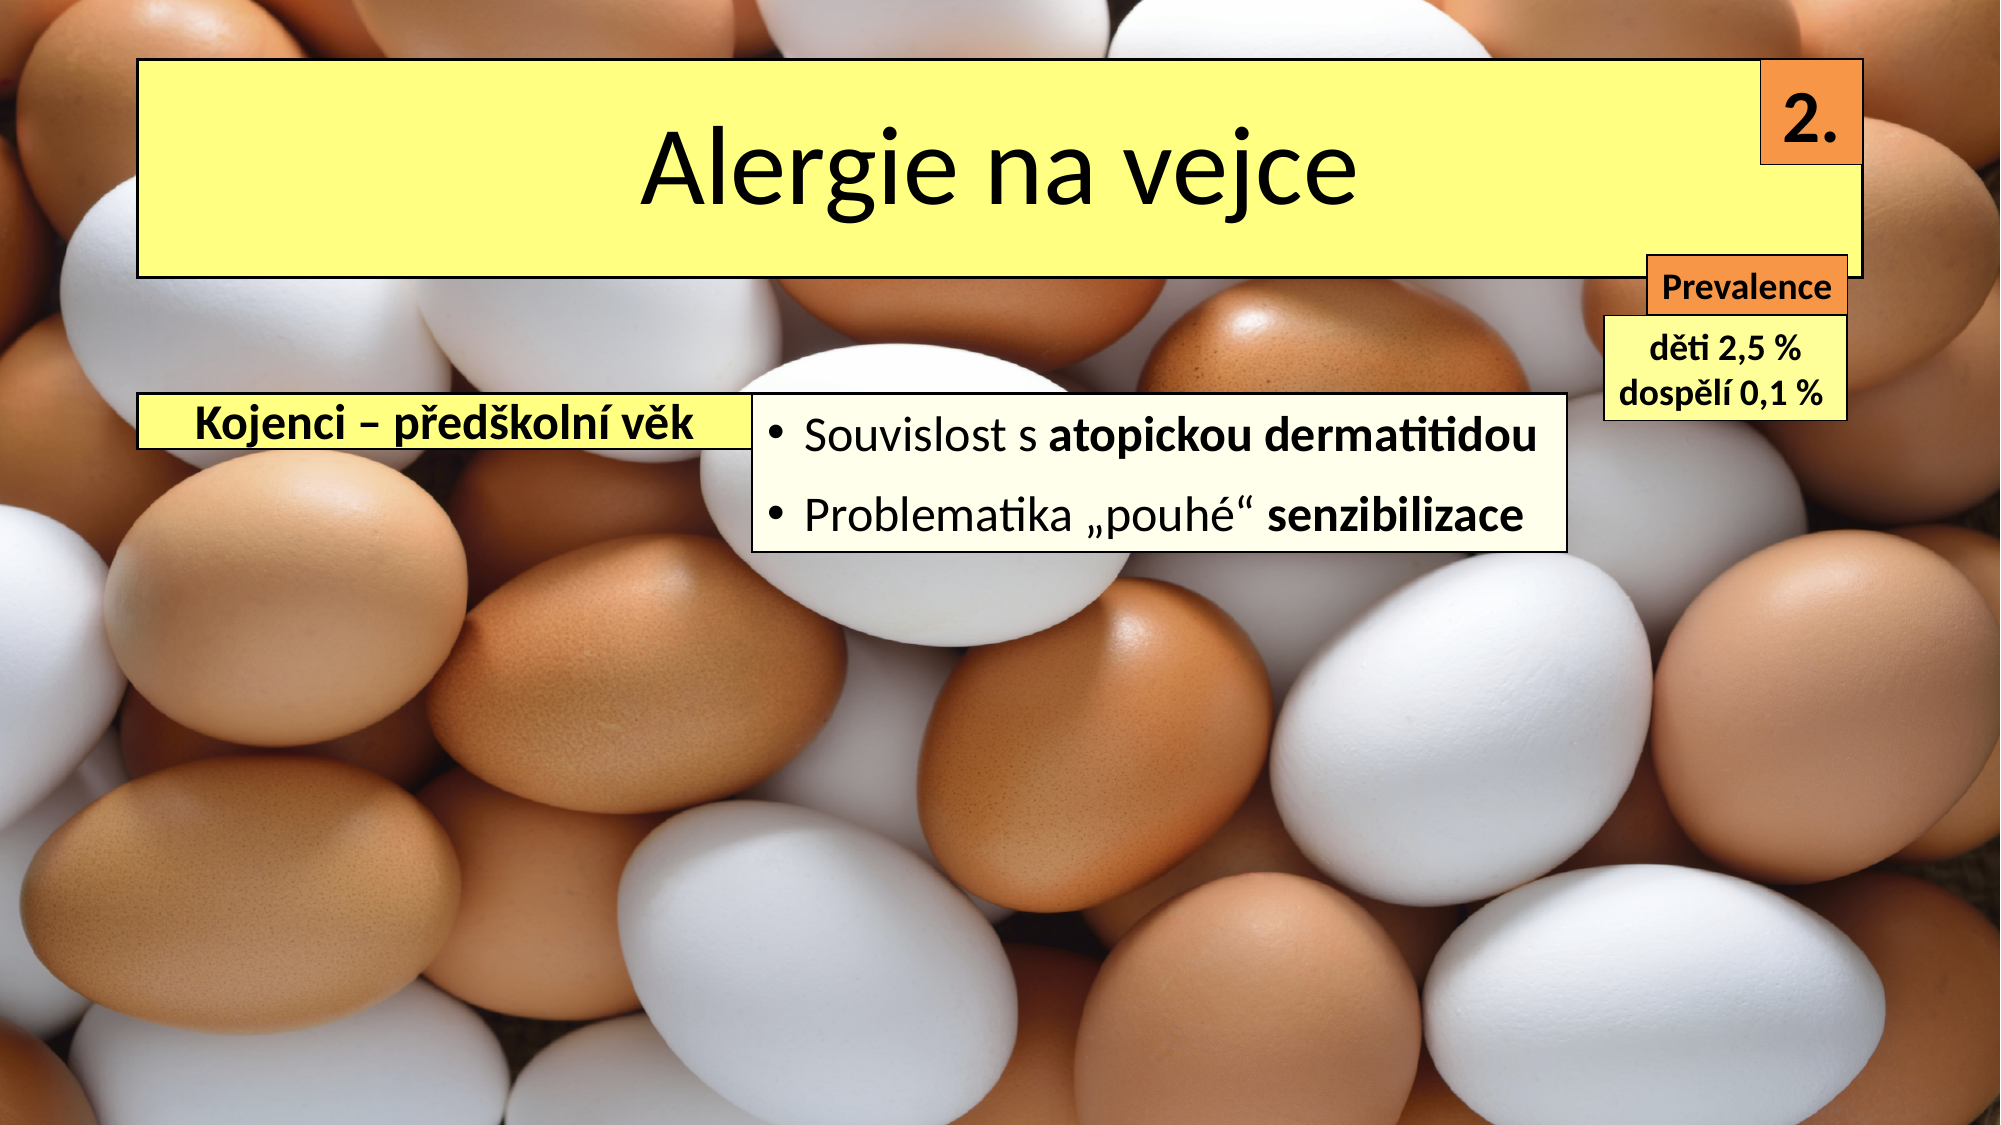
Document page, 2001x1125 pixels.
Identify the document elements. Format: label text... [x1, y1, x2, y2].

text_box 2. [1760, 60, 1863, 165]
text_box Souvislost s atopickou dermatitidou Problematika „pouhé“ senzibilizace [752, 393, 1568, 553]
text_box Prevalence [1647, 255, 1848, 315]
text_box Alergie na vejce [137, 59, 1863, 278]
text_box děti 2,5 % dospělí 0,1 % [1604, 315, 1847, 420]
picture [0, 0, 2000, 1125]
text_box Kojenci – předškolní věk [137, 393, 751, 450]
